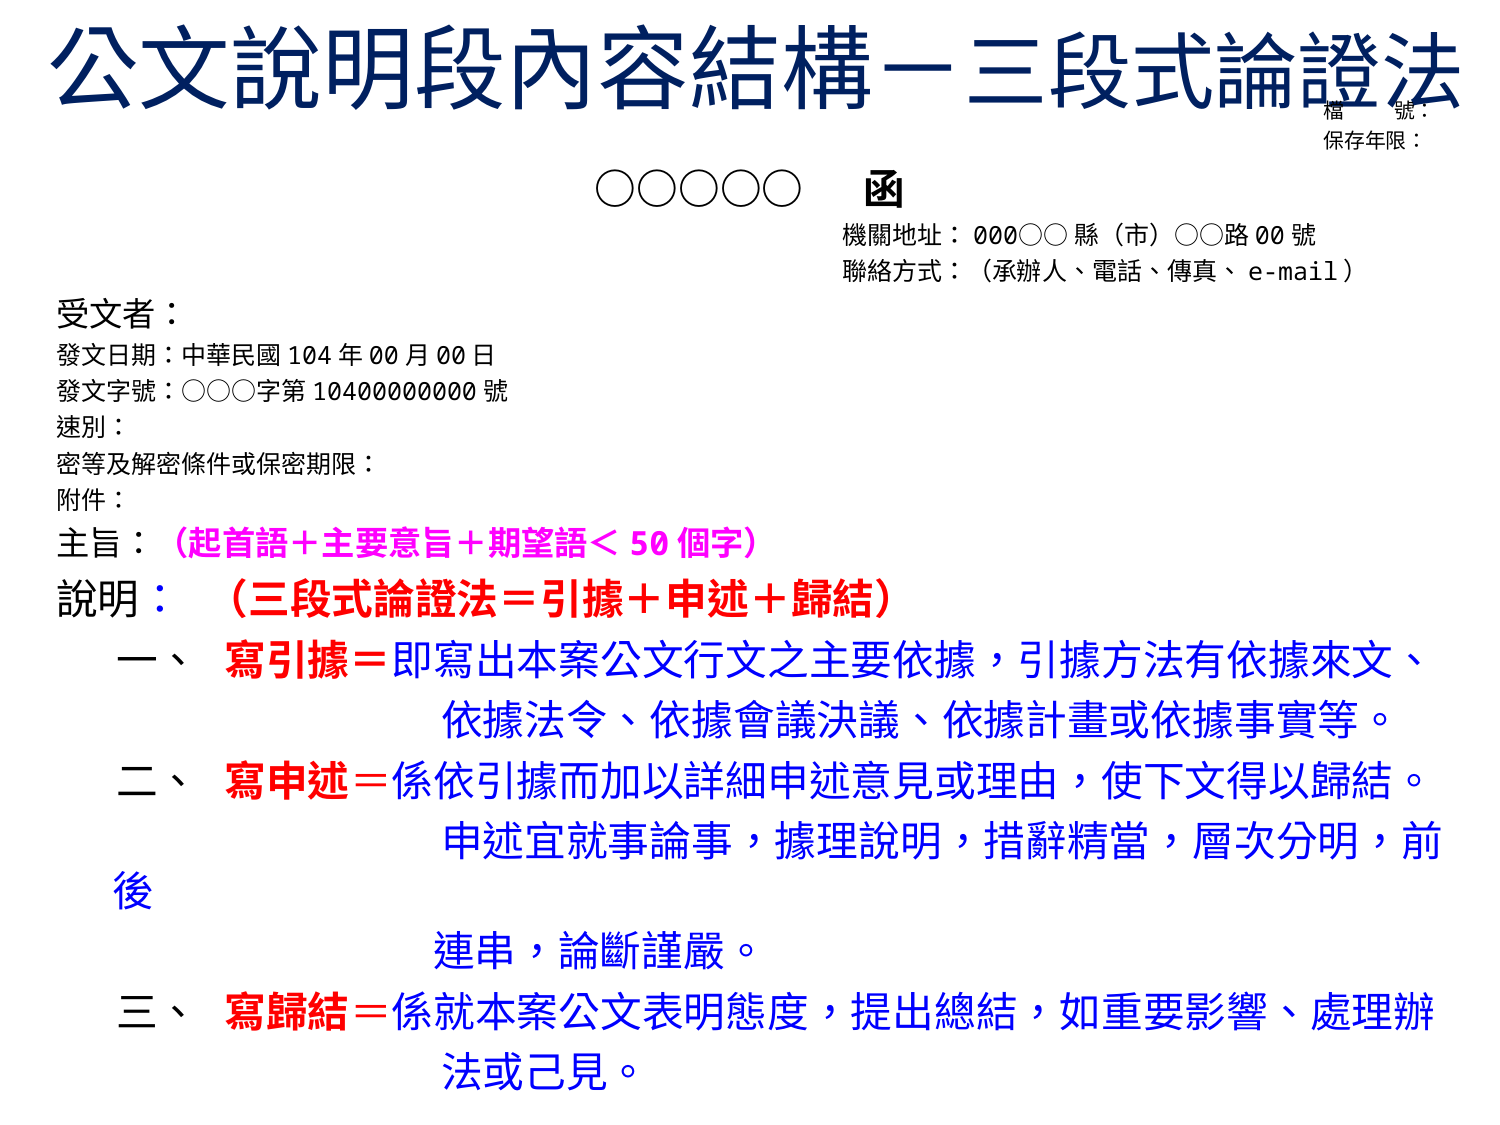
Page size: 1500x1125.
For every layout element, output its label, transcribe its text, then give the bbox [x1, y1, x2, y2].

list 檔 號： 保存年限： ○○○○○ 函 機關地址：000○○縣（市）○○路00號 聯絡方式：（承辦人、電話、傳真、e-mail） 受文者： 發文日期：中華民國104年00月00日 發文字號：○○○字第10400000000號 速別： 密等及解密條件或保密期限： 附件： 主旨：（起首語＋主要意旨＋期望語＜50個字） 說明： （三段式論證法＝引據＋申述＋歸結） 一、 寫引據＝即寫出本案公文行文之主要依據，引據方法有依據來文、 依據法令、依據會議決議、依據計畫或依據事實等。 二、 寫申述＝係依引據而加以詳細申述意見或理由，使下文得以歸結。 申述宜就事論事，據理說明，措辭精當，層次分明，前後 連串，論斷謹嚴。 三、 寫歸結＝係就本案公文表明態度，提出總結，如重要影響、處理辦 法或己見。 [41, 90, 1459, 1125]
title 公文說明段內容結構－三段式論證法 [29, 18, 1483, 114]
